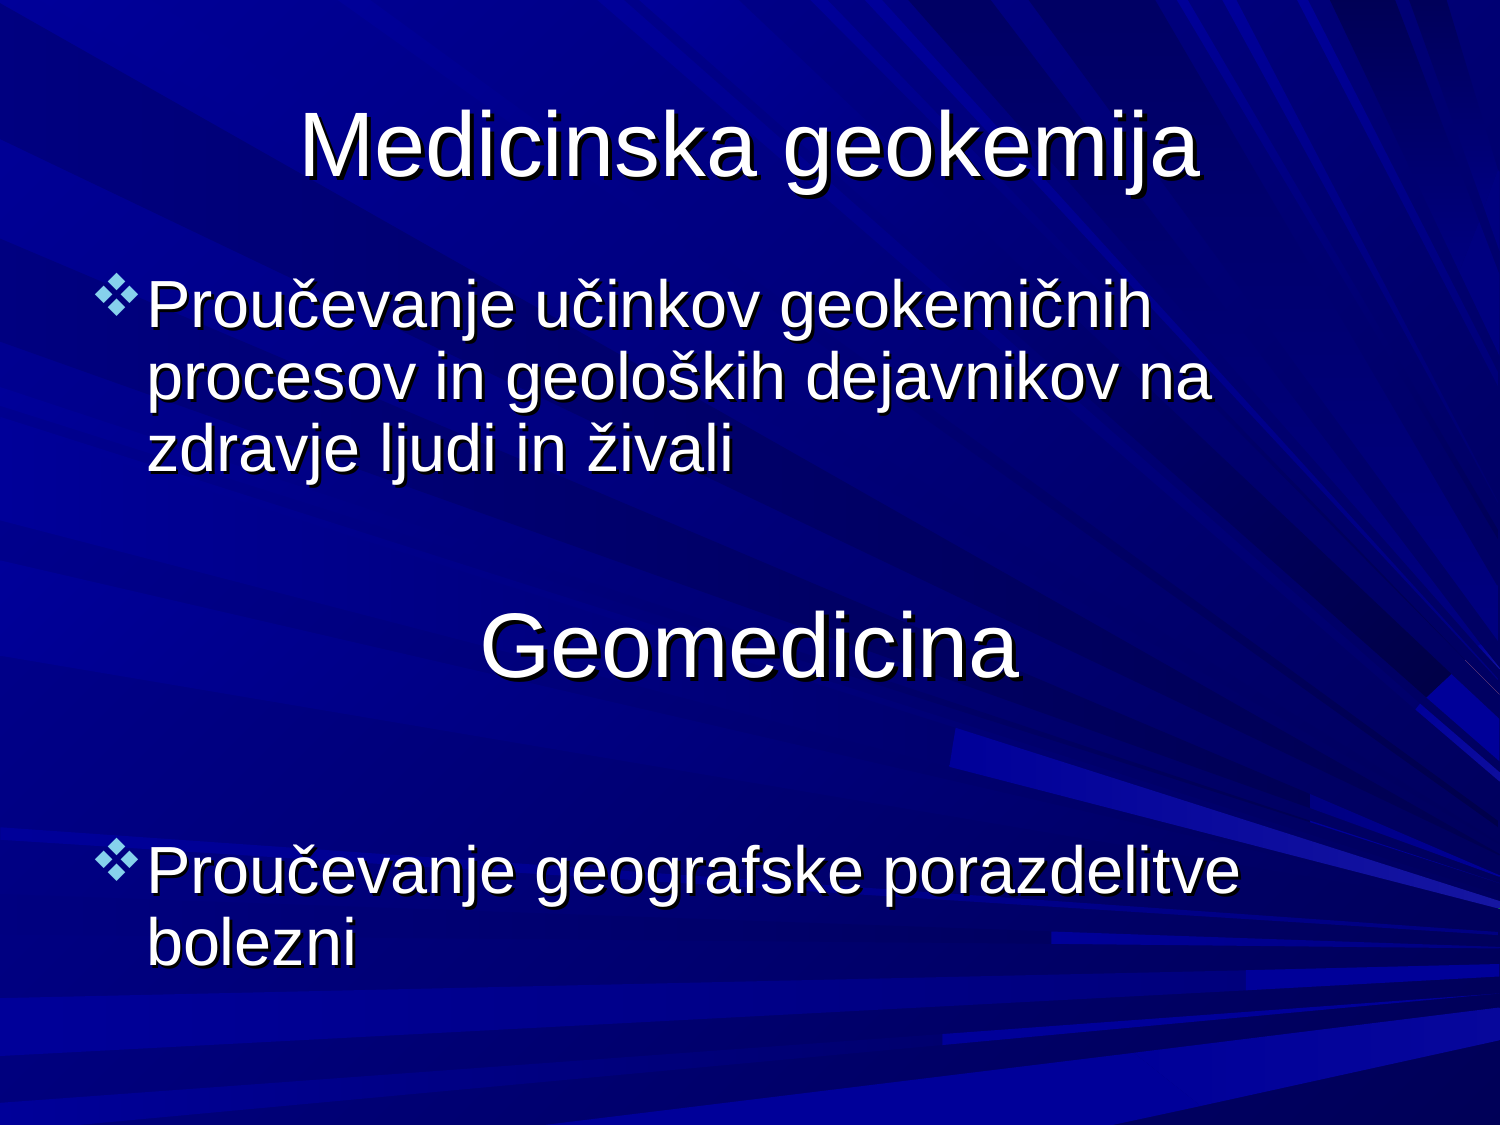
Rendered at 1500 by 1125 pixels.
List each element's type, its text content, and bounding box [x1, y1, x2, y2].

title Medicinska geokemija [75, 45, 1426, 234]
list Proučevanje učinkov geokemičnih procesov in geoloških dejavnikov na zdravje ljudi in živali Geomedicina Proučevanje geografske porazdelitve bolezni [75, 262, 1426, 1006]
